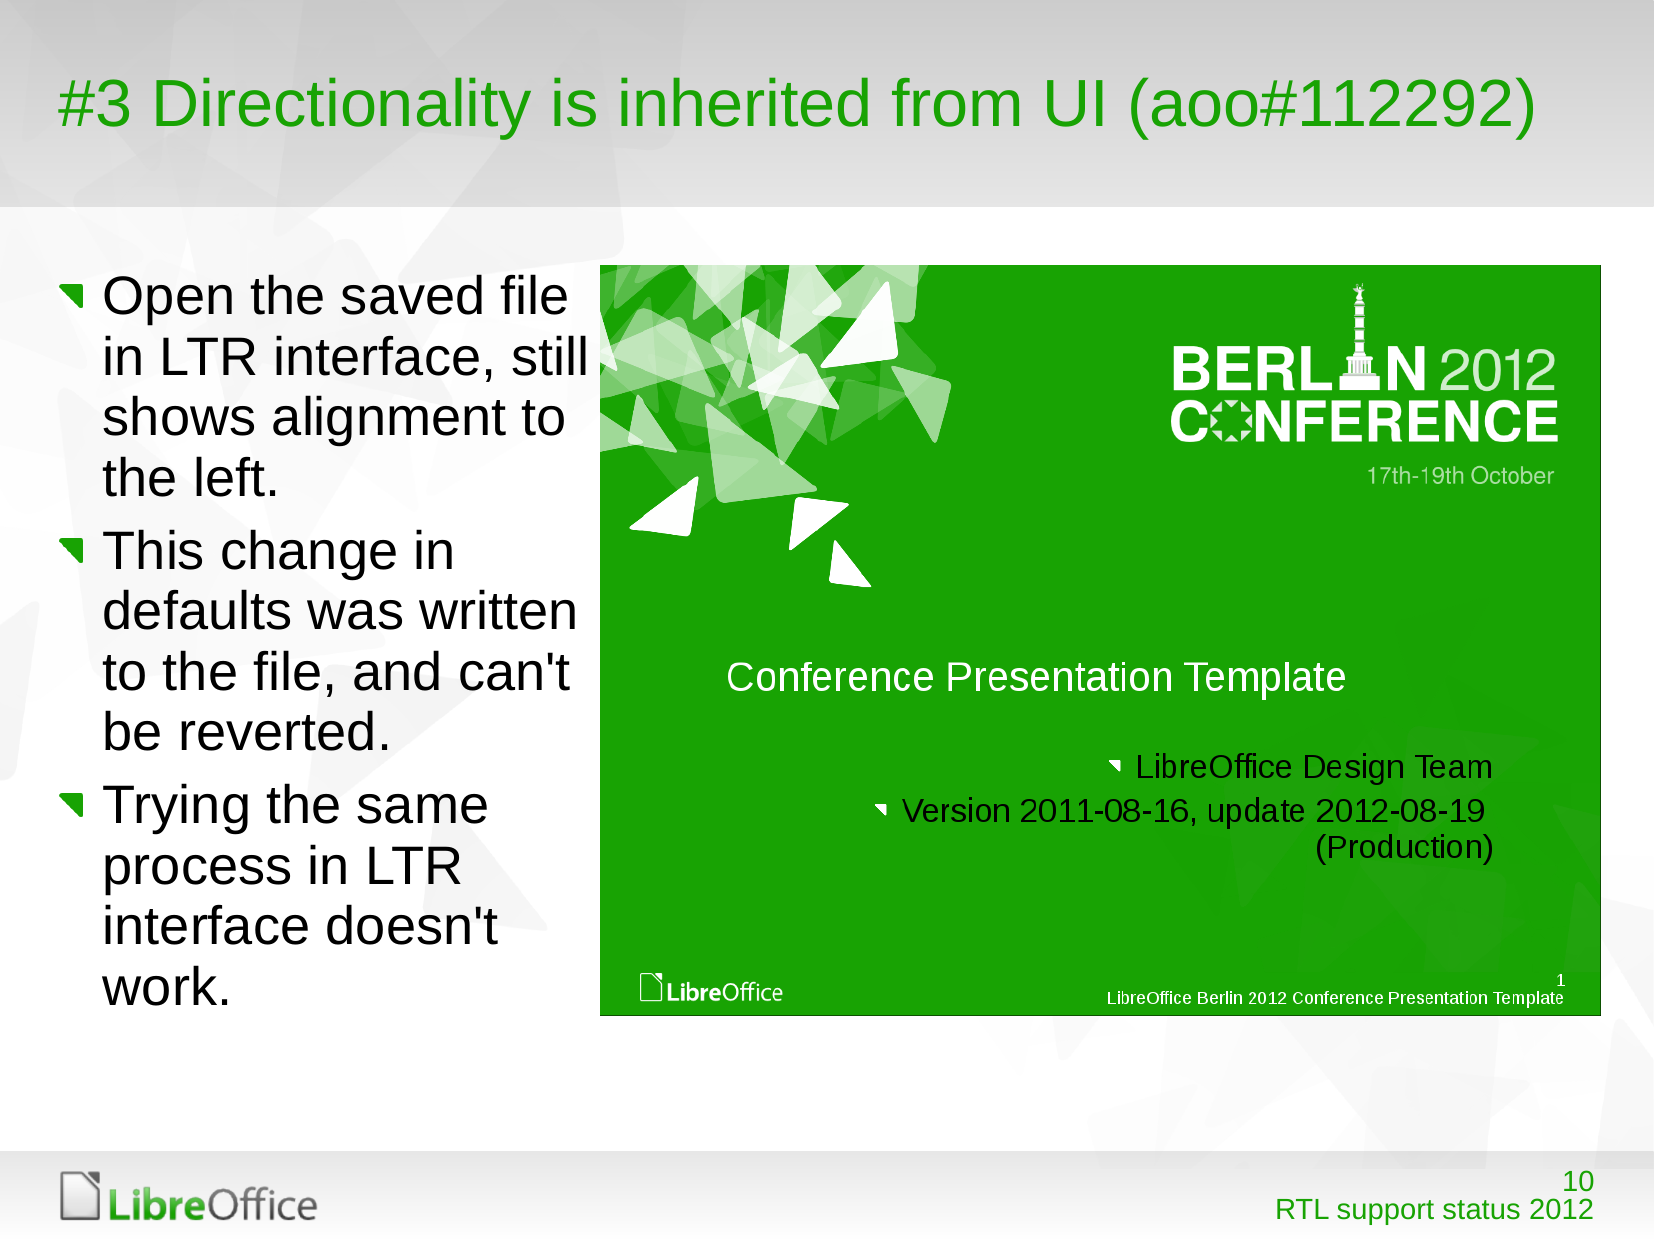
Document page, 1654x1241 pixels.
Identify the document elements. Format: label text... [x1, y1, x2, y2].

picture [41, 1152, 337, 1240]
list Open the saved file in LTR interface, still shows alignment to the left. This change in defaults was written to the file, and can't be reverted. Trying the same process in LTR interface doesn't work. [59, 265, 591, 1078]
picture [0, 0, 1654, 1169]
title #3 Directionality is inherited from UI (aoo#112292) [59, 29, 1595, 178]
